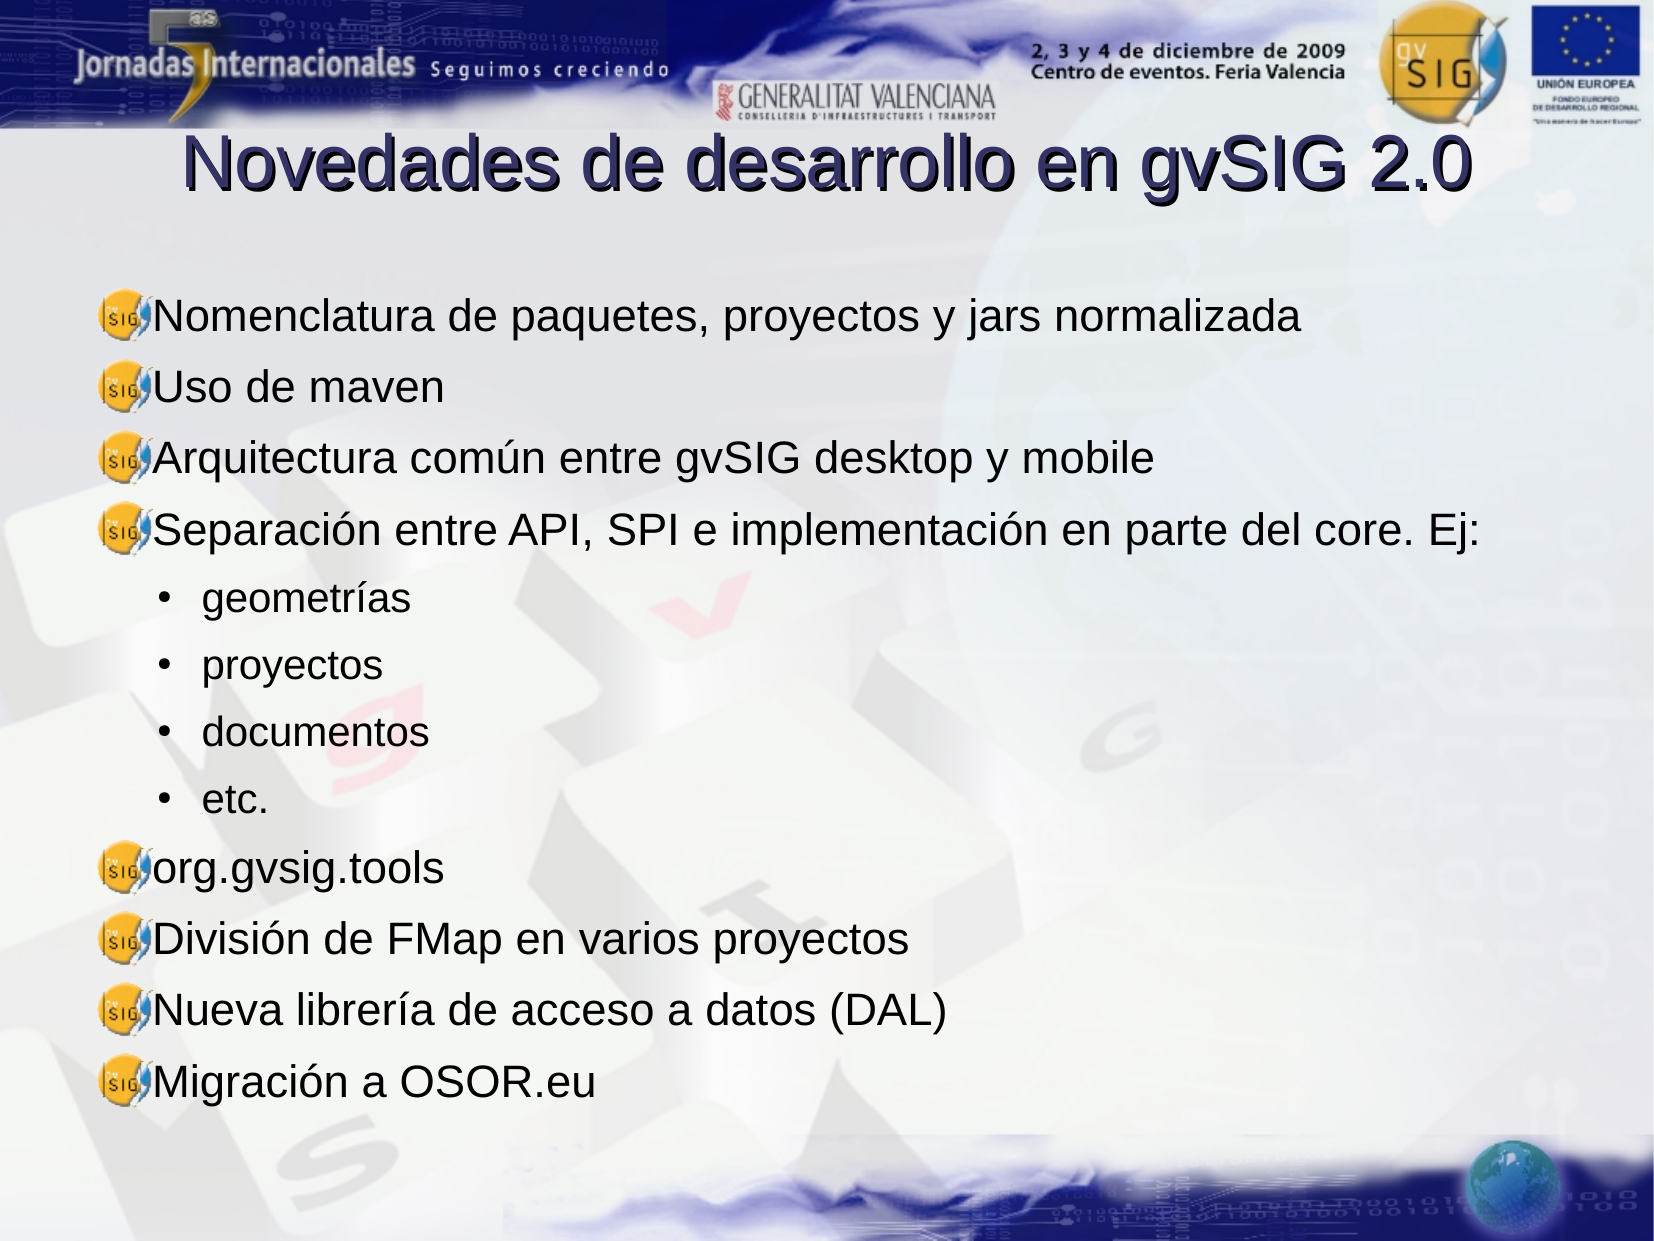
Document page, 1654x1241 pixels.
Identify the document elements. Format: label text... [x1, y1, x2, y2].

title Novedades de desarrollo en gvSIG 2.0 [82, 47, 1571, 258]
list Nomenclatura de paquetes, proyectos y jars normalizada Uso de maven Arquitectura común entre gvSIG desktop y mobile Separación entre API, SPI e implementación en parte del core. Ej: geometrías proyectos documentos etc. org.gvsig.tools División de FMap en varios proyectos Nueva librería de acceso a datos (DAL) Migración a OSOR.eu [82, 290, 1571, 1109]
picture [0, 0, 1654, 1241]
